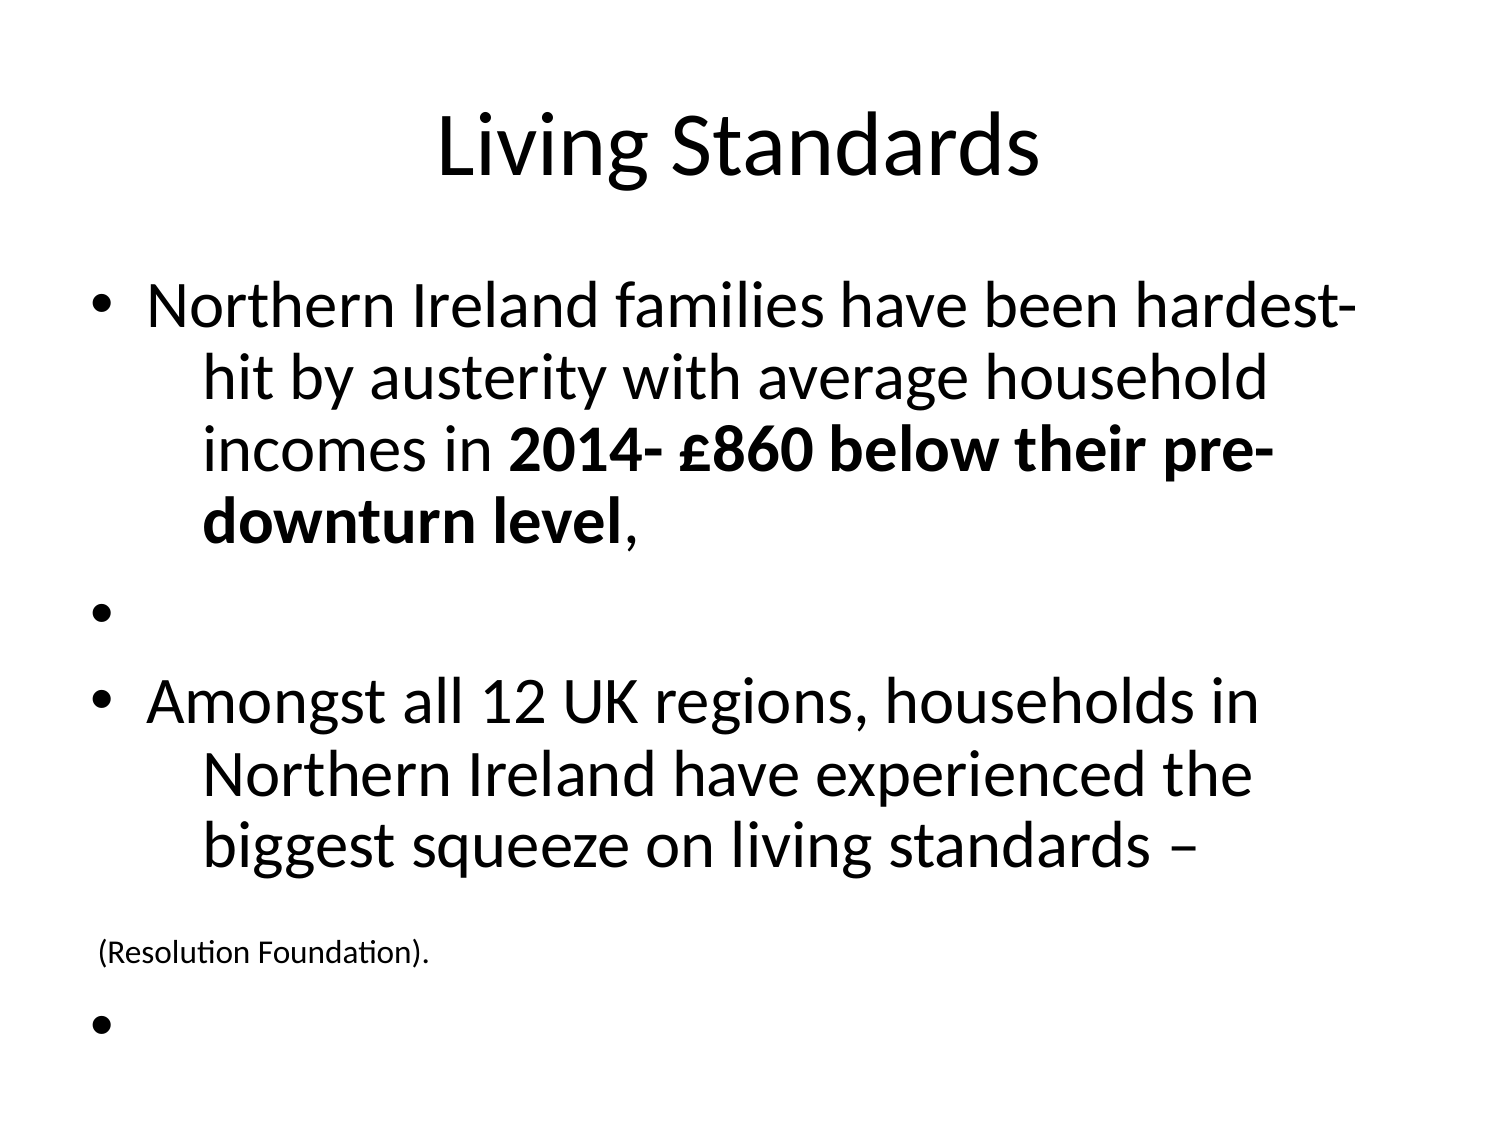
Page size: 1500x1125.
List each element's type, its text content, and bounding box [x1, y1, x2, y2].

list Northern Ireland families have been hardest-hit by austerity with average household incomes in 2014- £860 below their pre-downturn level, Amongst all 12 UK regions, households in Northern Ireland have experienced the biggest squeeze on living standards – (Resolution Foundation). [75, 262, 1426, 1005]
title Living Standards [75, 45, 1426, 233]
